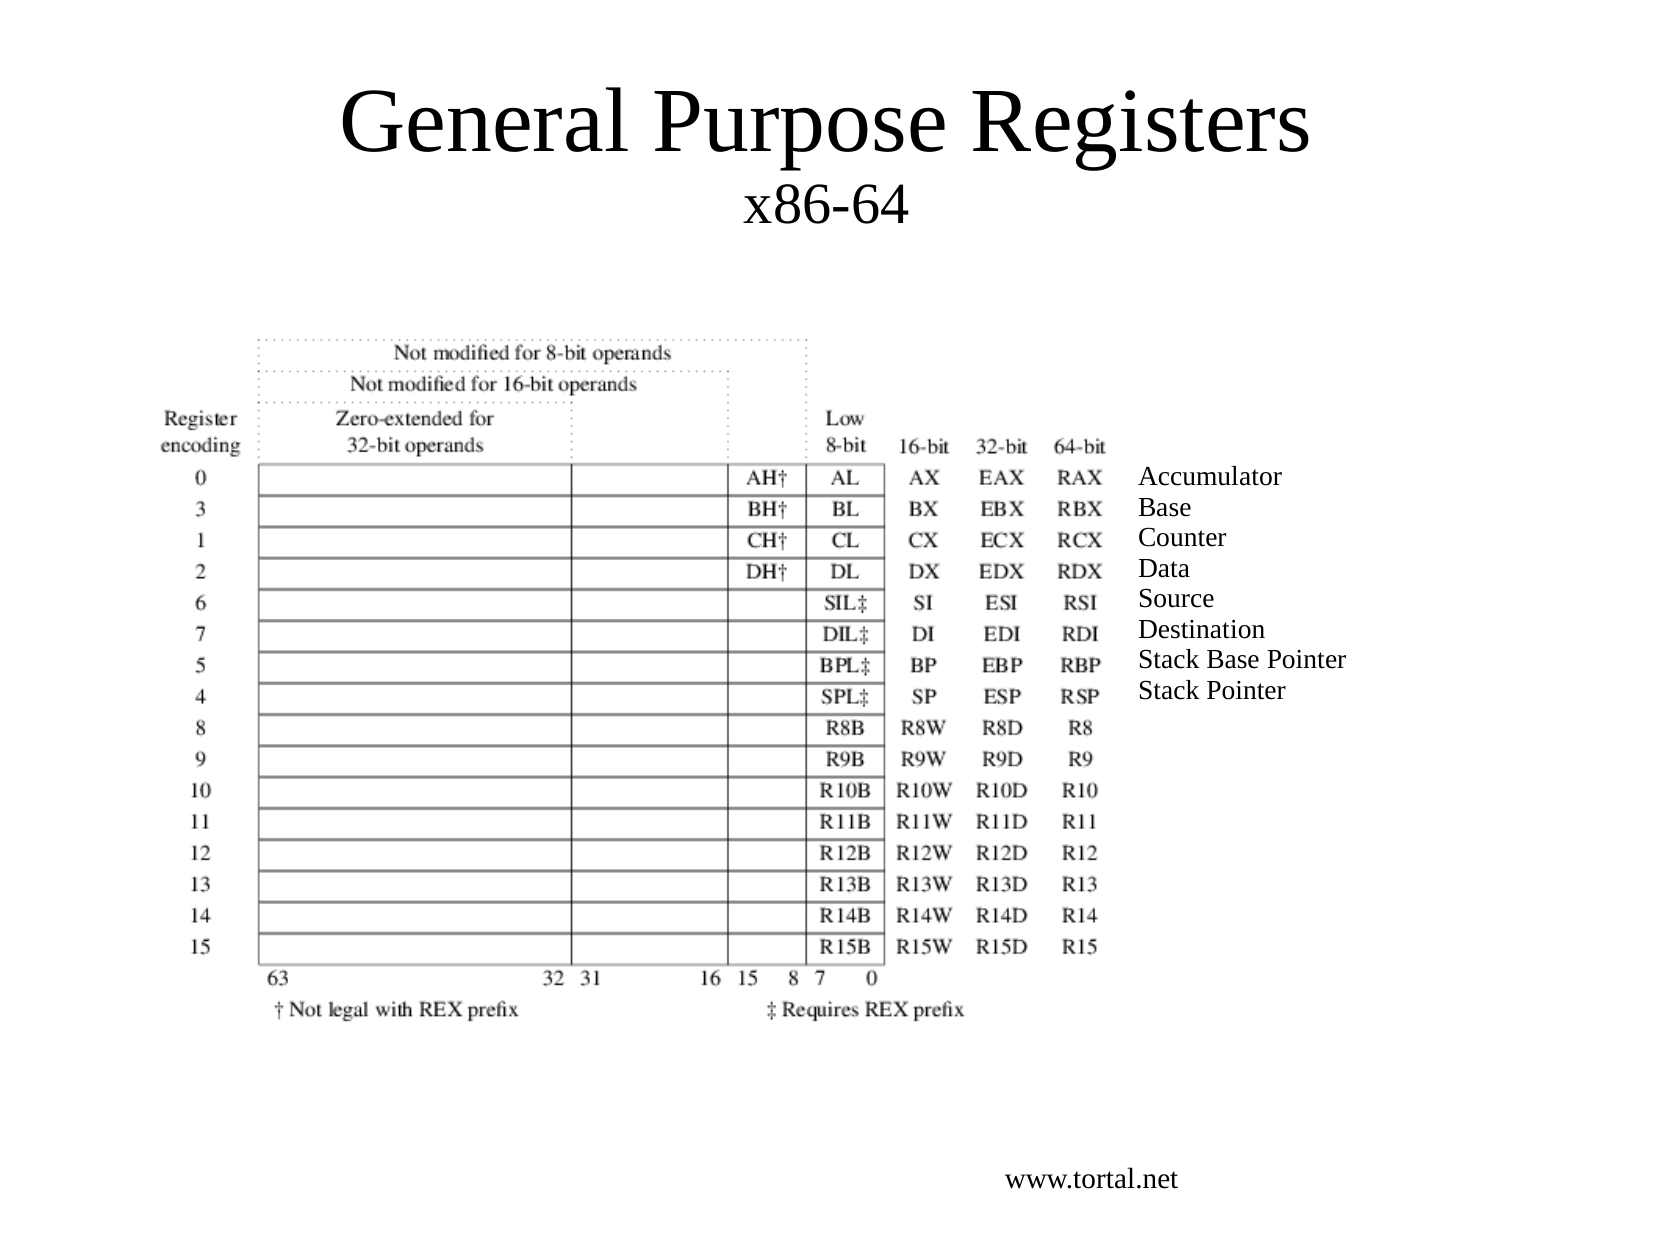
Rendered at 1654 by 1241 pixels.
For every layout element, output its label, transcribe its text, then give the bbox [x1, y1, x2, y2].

text_box Accumulator Base Counter Data Source Destination Stack Base Pointer Stack Pointer [1123, 453, 1362, 719]
title General Purpose Registers x86-64 [82, 49, 1571, 257]
text_box www.tortal.net [990, 1155, 1203, 1203]
picture [155, 338, 1106, 1026]
text_box [255, 330, 1456, 1186]
